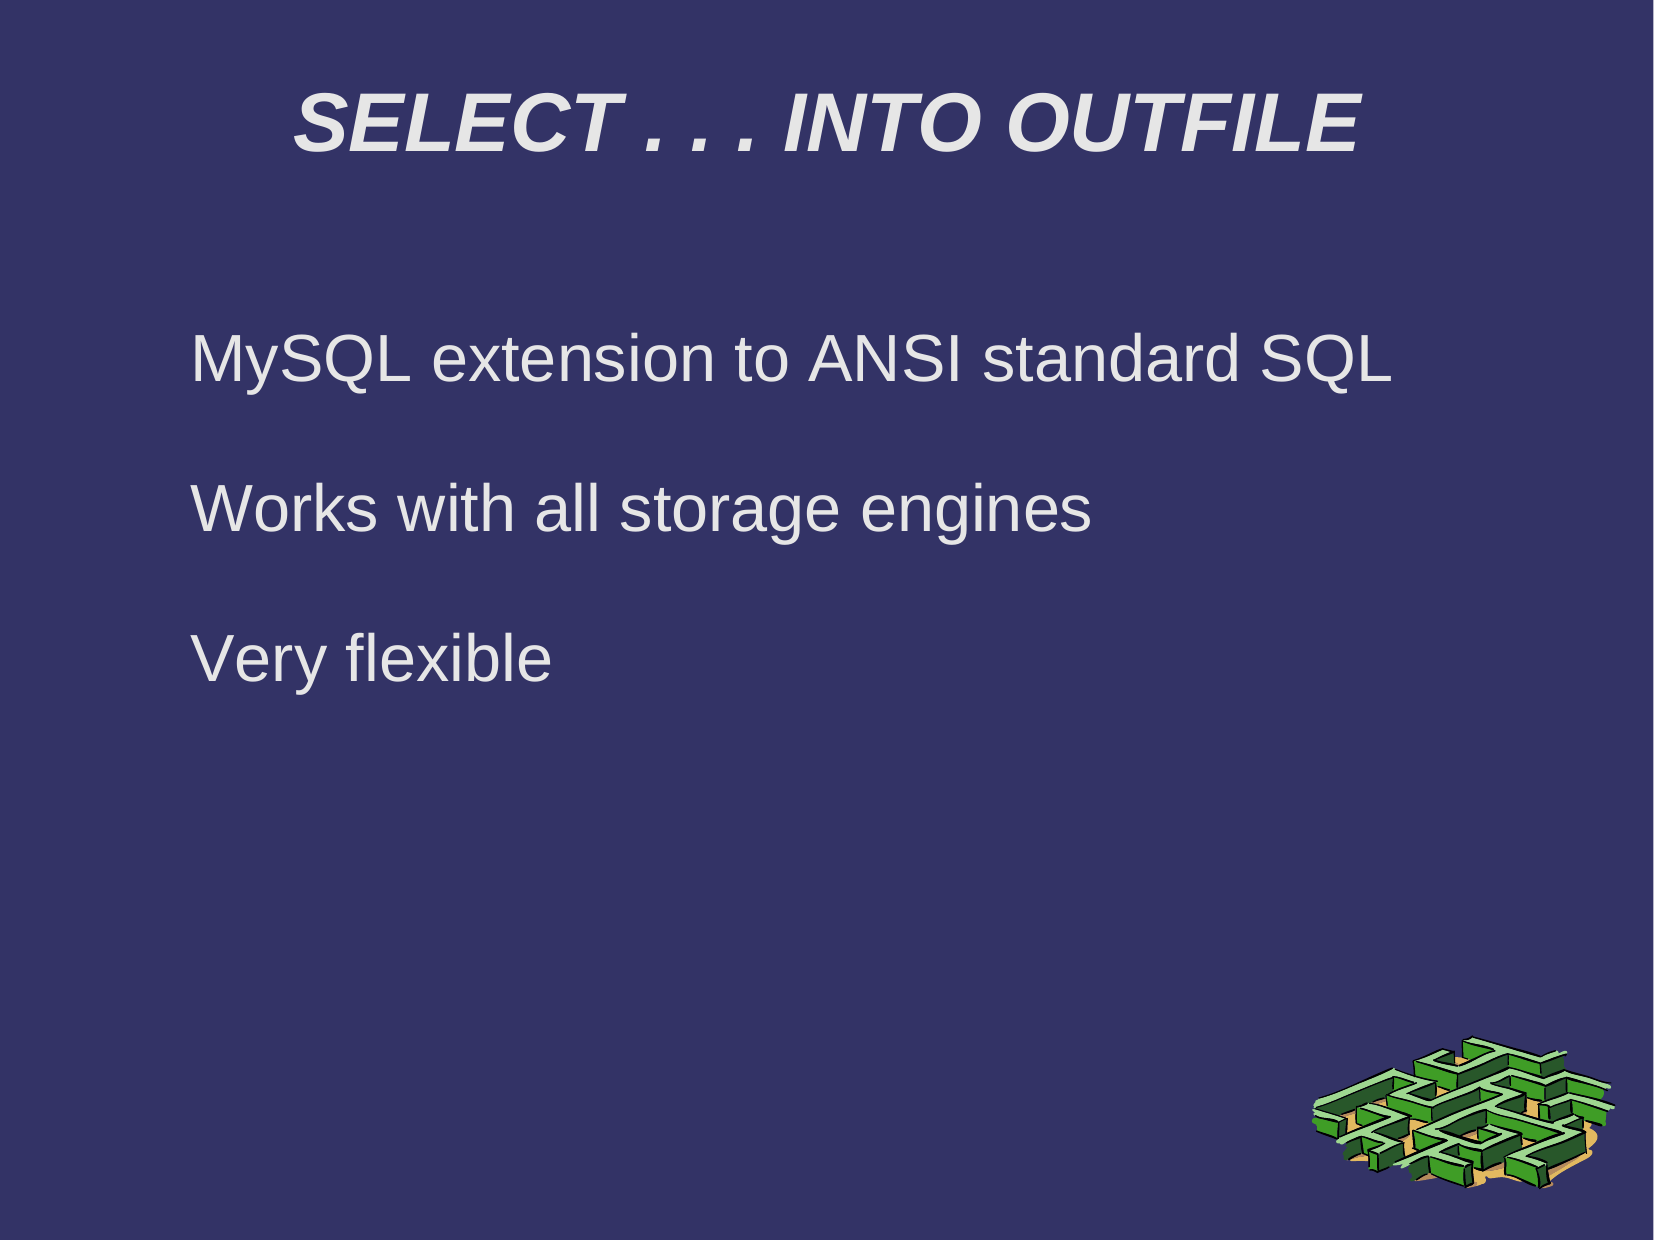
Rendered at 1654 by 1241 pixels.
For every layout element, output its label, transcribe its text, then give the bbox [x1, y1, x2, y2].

list MySQL extension to ANSI standard SQL Works with all storage engines Very flexible [178, 246, 1570, 1029]
title SELECT . . . INTO OUTFILE [121, 19, 1534, 227]
